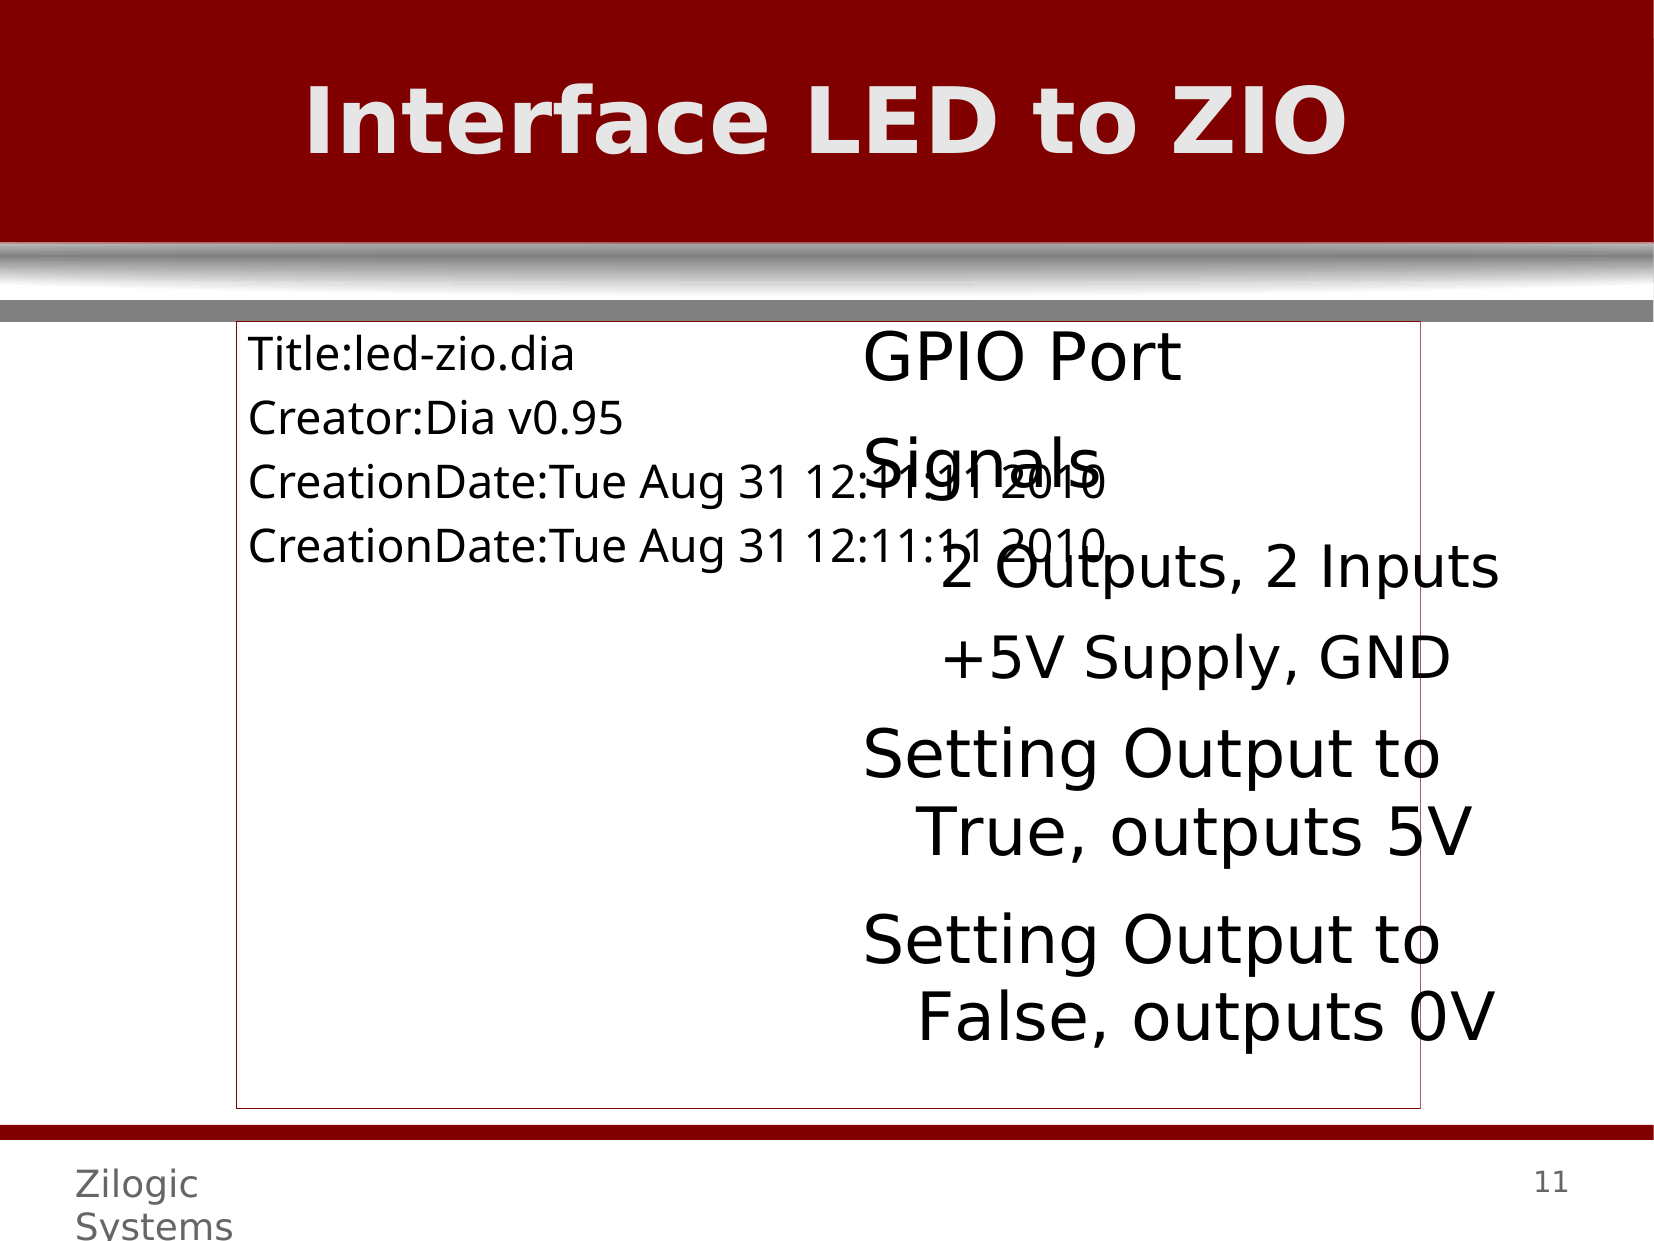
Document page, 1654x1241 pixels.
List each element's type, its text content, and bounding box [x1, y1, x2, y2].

picture [82, 472, 809, 956]
list GPIO Port Signals 2 Outputs, 2 Inputs +5V Supply, GND Setting Output to True, outputs 5V Setting Output to False, outputs 0V [845, 318, 1572, 1094]
title Interface LED to ZIO [82, 18, 1571, 226]
